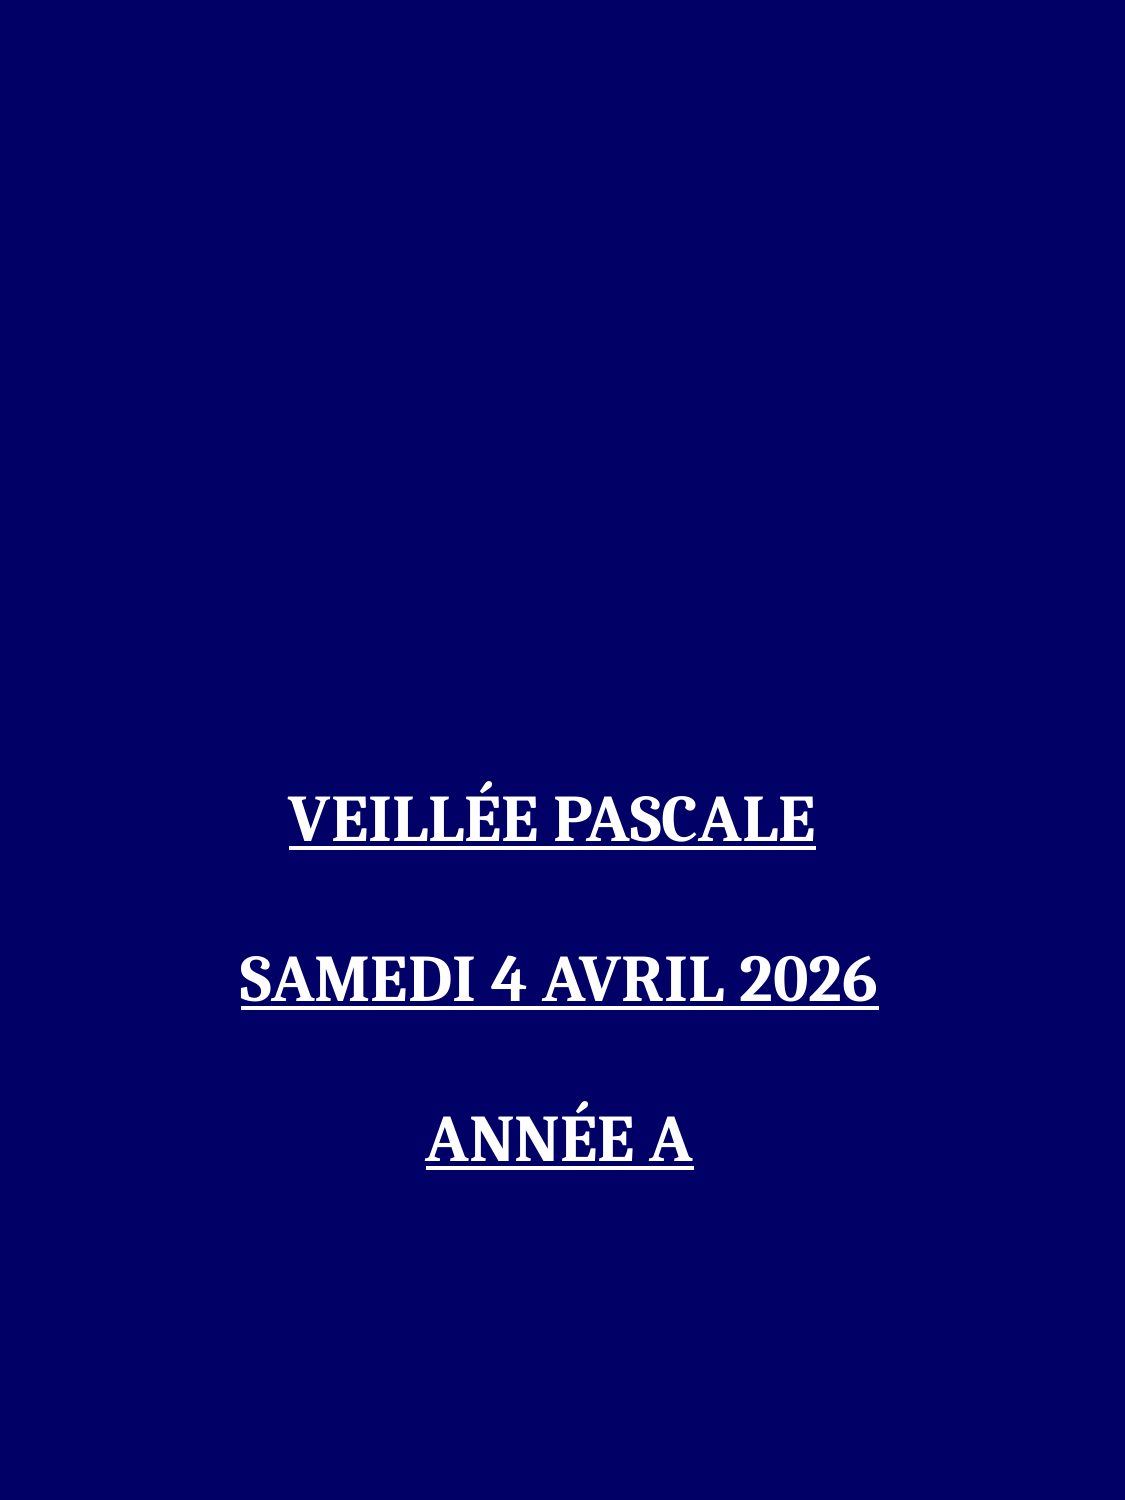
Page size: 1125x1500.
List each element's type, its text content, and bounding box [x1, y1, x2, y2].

text_box VEILLÉE PASCALE SAMEDI 4 AVRIL 2026 ANNÉE A [0, 767, 1125, 1183]
